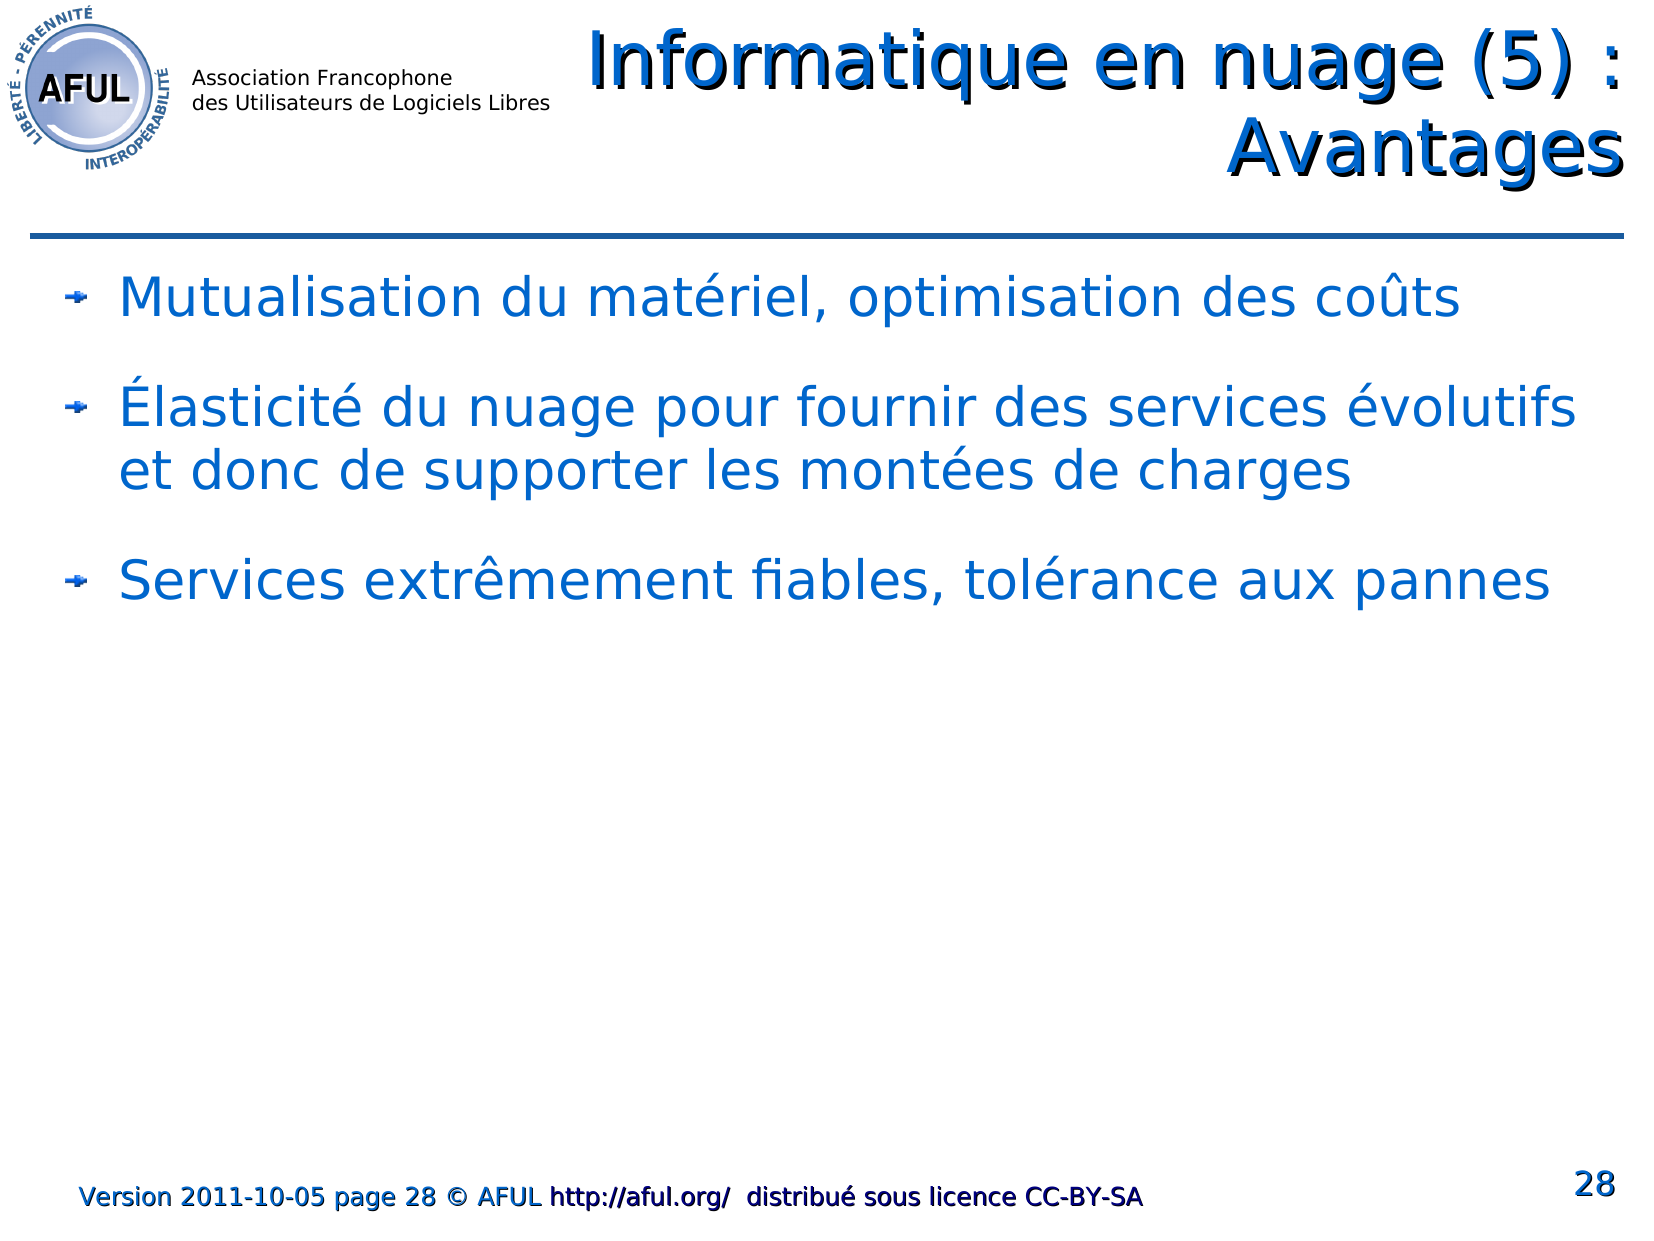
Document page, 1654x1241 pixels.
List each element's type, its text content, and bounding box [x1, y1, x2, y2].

picture [0, 0, 178, 178]
list Mutualisation du matériel, optimisation des coûts Élasticité du nuage pour fournir des services évolutifs et donc de supporter les montées de charges Services extrêmement fiables, tolérance aux pannes [47, 265, 1595, 1196]
title Informatique en nuage (5) : Avantages [501, 7, 1625, 200]
